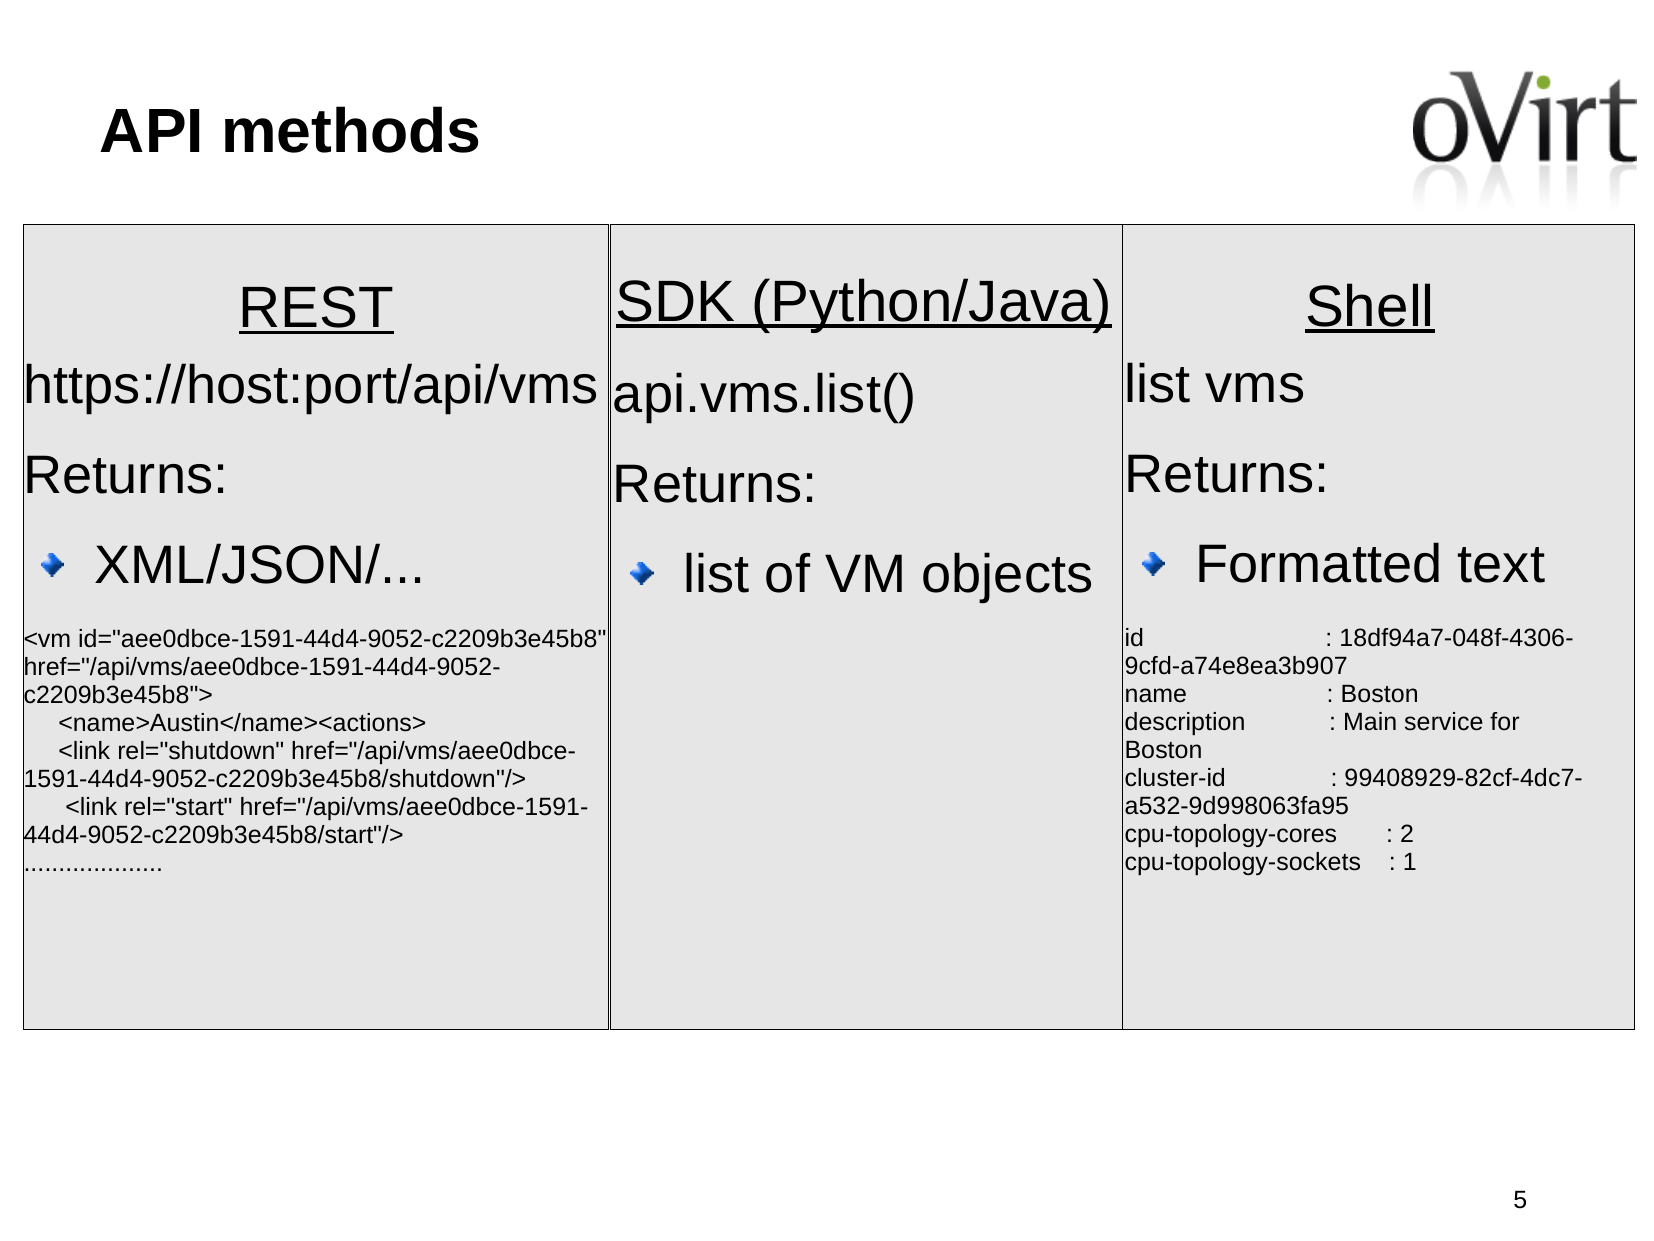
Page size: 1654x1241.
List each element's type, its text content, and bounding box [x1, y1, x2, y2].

list SDK (Python/Java) api.vms.list() Returns: list of VM objects [612, 225, 1115, 884]
list Shell list vms Returns: Formatted text id : 18df94a7-048f-4306-9cfd-a74e8ea3b907 name : Boston description : Main service for Boston cluster-id : 99408929-82cf-4dc7-a532-9d998063fa95 cpu-topology-cores : 2 cpu-topology-sockets : 1 [1124, 229, 1600, 1028]
title API methods [82, 37, 1571, 226]
text_box [23, 224, 609, 231]
picture [1571, 63, 1637, 212]
text_box [610, 224, 1635, 1030]
list REST https://host:port/api/vms Returns: XML/JSON/... <vm id="aee0dbce-1591-44d4-9052-c2209b3e45b8" href="/api/vms/aee0dbce-1591-44d4-9052-c2209b3e45b8"> <name>Austin</name><actions> <link rel="shutdown" href="/api/vms/aee0dbce-1591-44d4-9052-c2209b3e45b8/shutdown"/> <link rel="start" href="/api/vms/aee0dbce-1591-44d4-9052-c2209b3e45b8/start"/> .................... [23, 231, 609, 1052]
